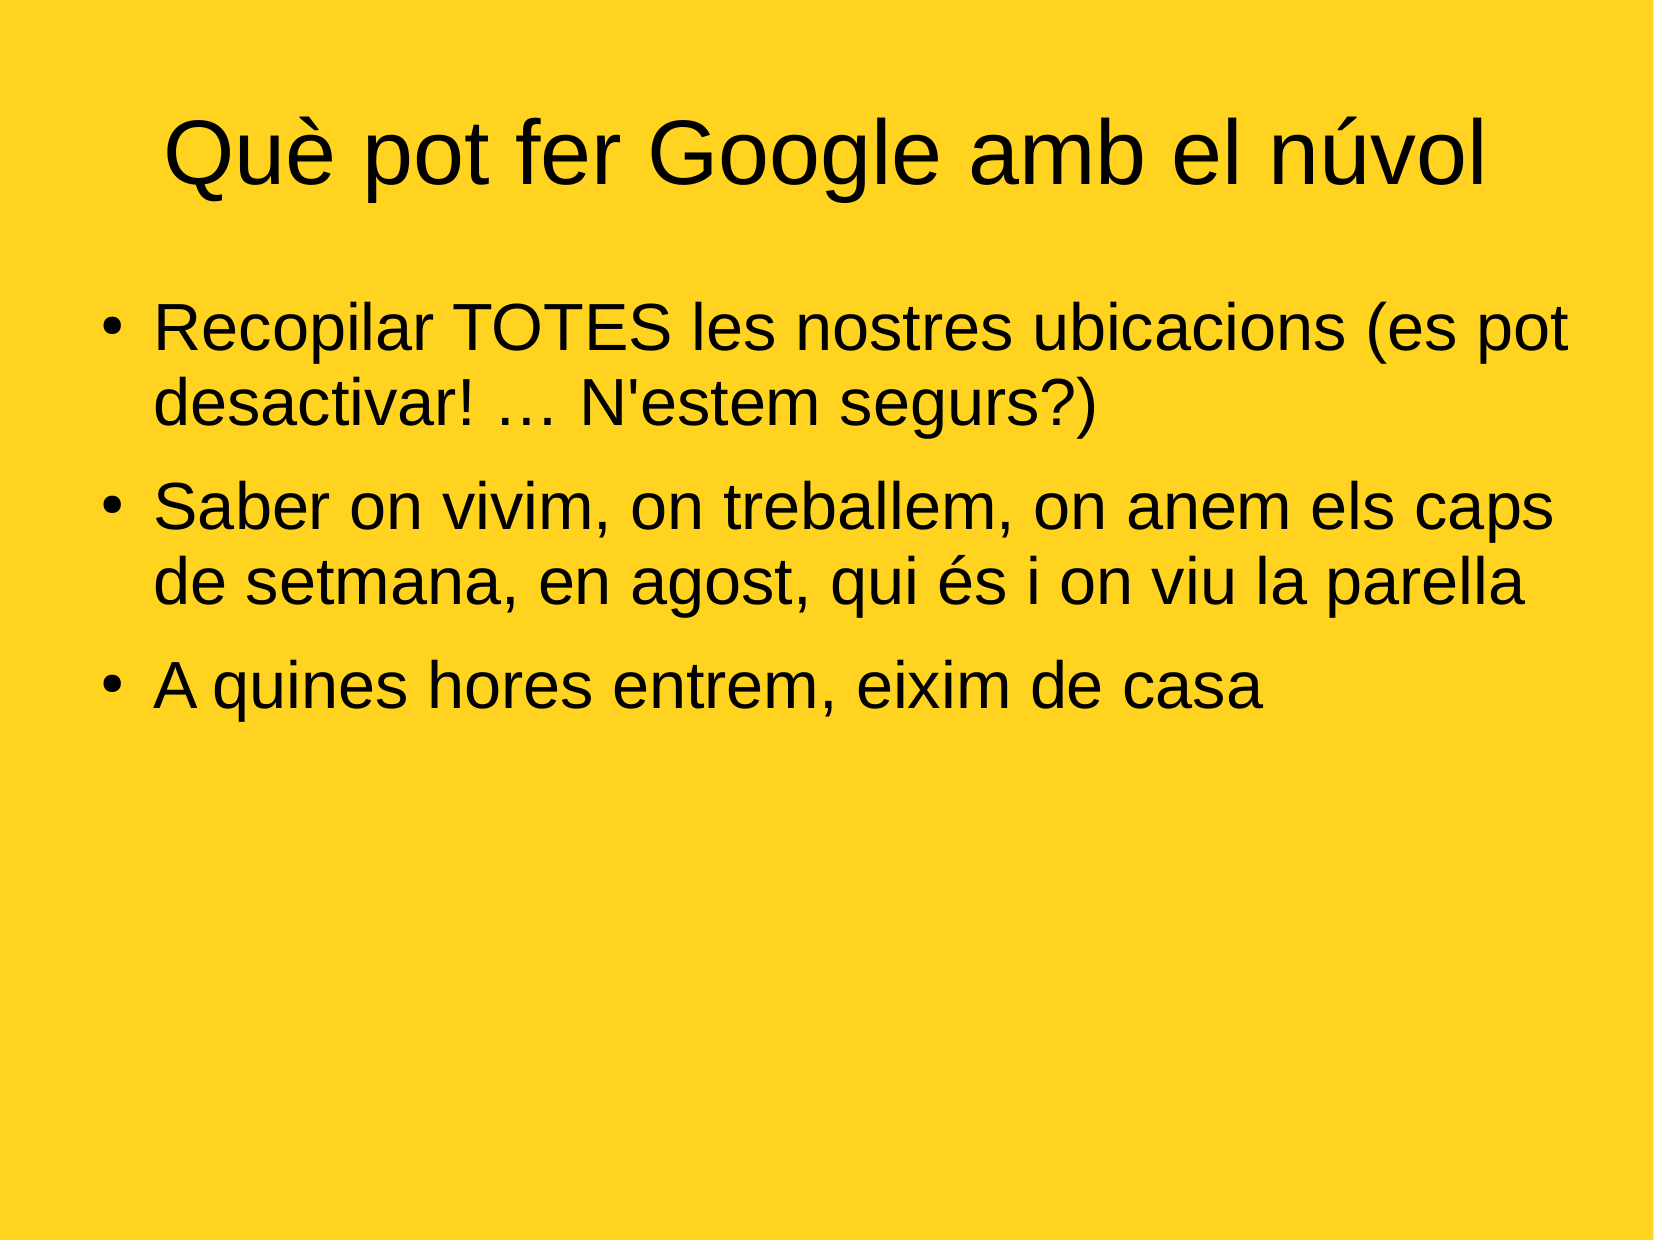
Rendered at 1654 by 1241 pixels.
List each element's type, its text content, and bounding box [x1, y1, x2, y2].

list Recopilar TOTES les nostres ubicacions (es pot desactivar! … N'estem segurs?) Saber on vivim, on treballem, on anem els caps de setmana, en agost, qui és i on viu la parella A quines hores entrem, eixim de casa [82, 290, 1571, 1010]
title Què pot fer Google amb el núvol [82, 49, 1571, 257]
